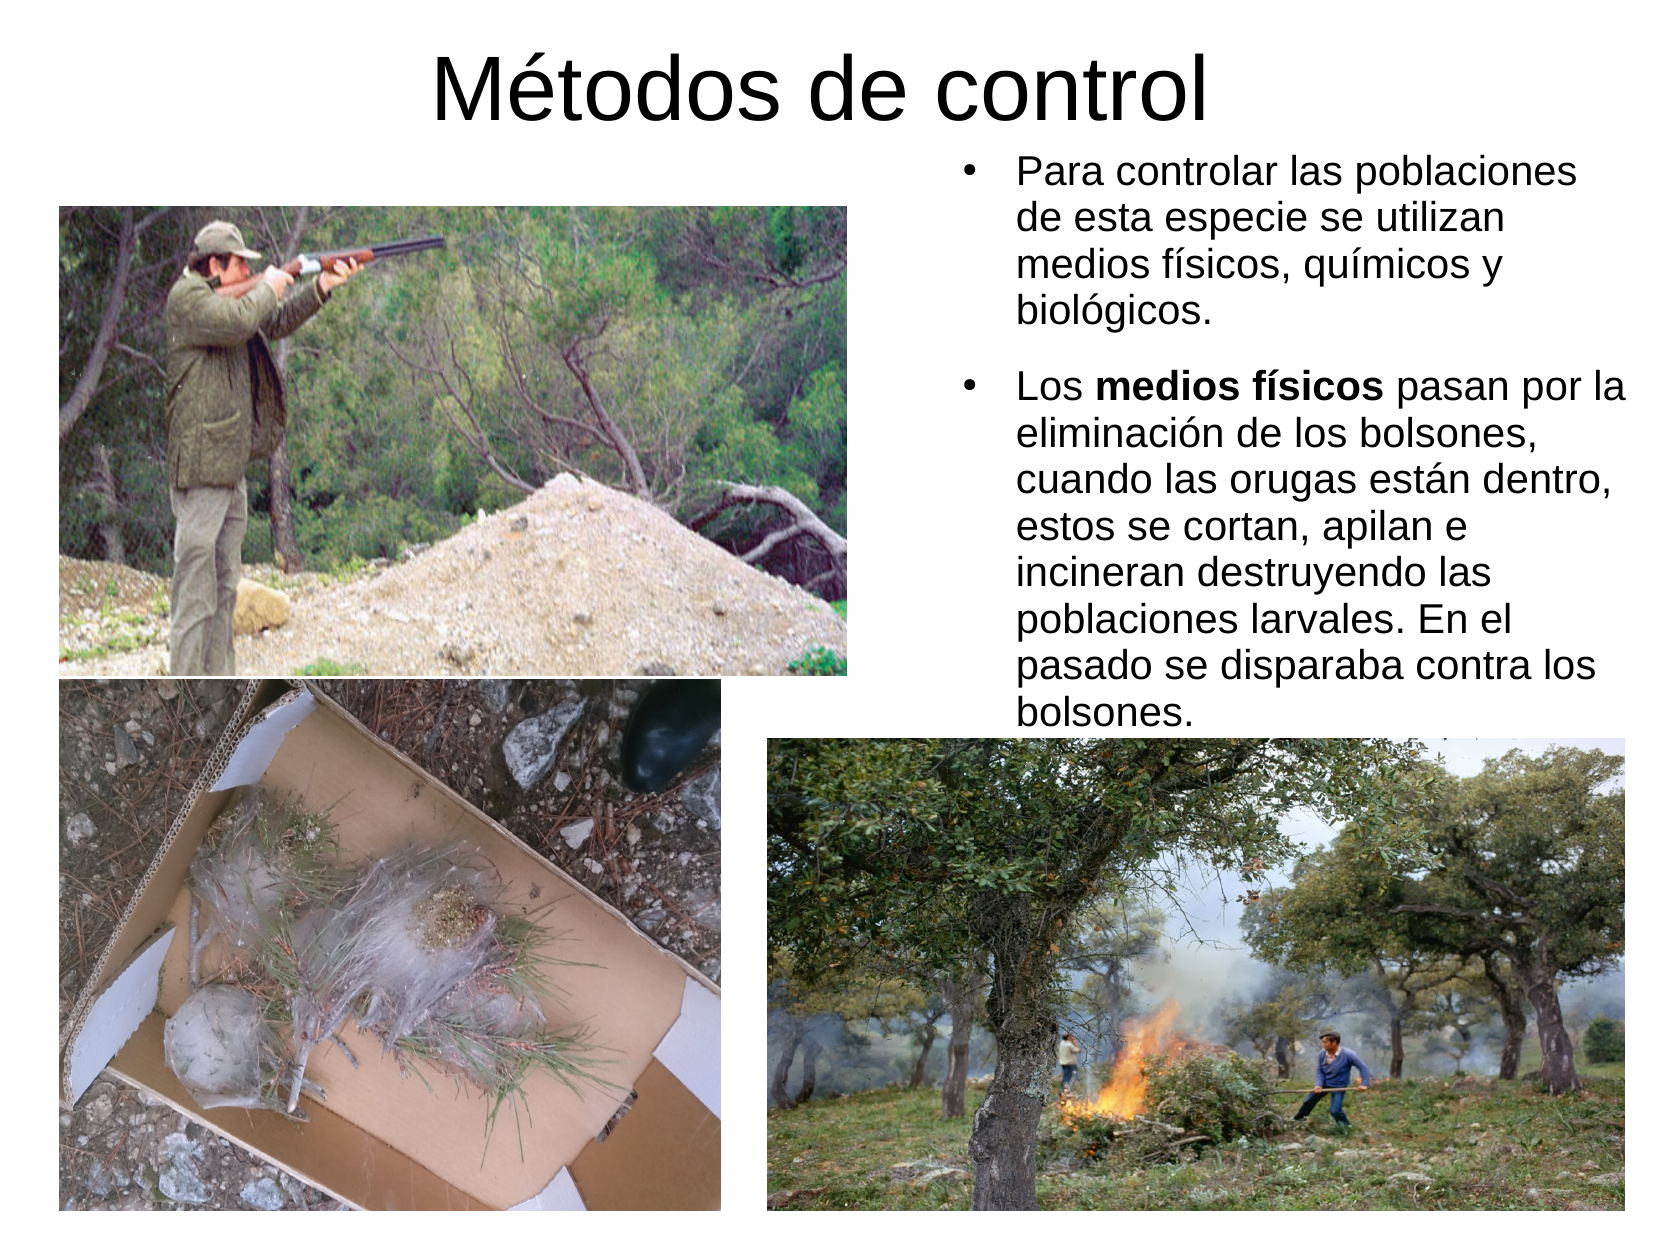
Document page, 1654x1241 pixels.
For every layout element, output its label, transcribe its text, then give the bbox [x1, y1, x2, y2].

picture [59, 206, 847, 676]
title Métodos de control [76, 0, 1565, 178]
picture [59, 679, 721, 1211]
list Para controlar las poblaciones de esta especie se utilizan medios físicos, químicos y biológicos. Los medios físicos pasan por la eliminación de los bolsones, cuando las orugas están dentro, estos se cortan, apilan e incineran destruyendo las poblaciones larvales. En el pasado se disparaba contra los bolsones. [944, 147, 1636, 952]
picture [767, 738, 1625, 1211]
